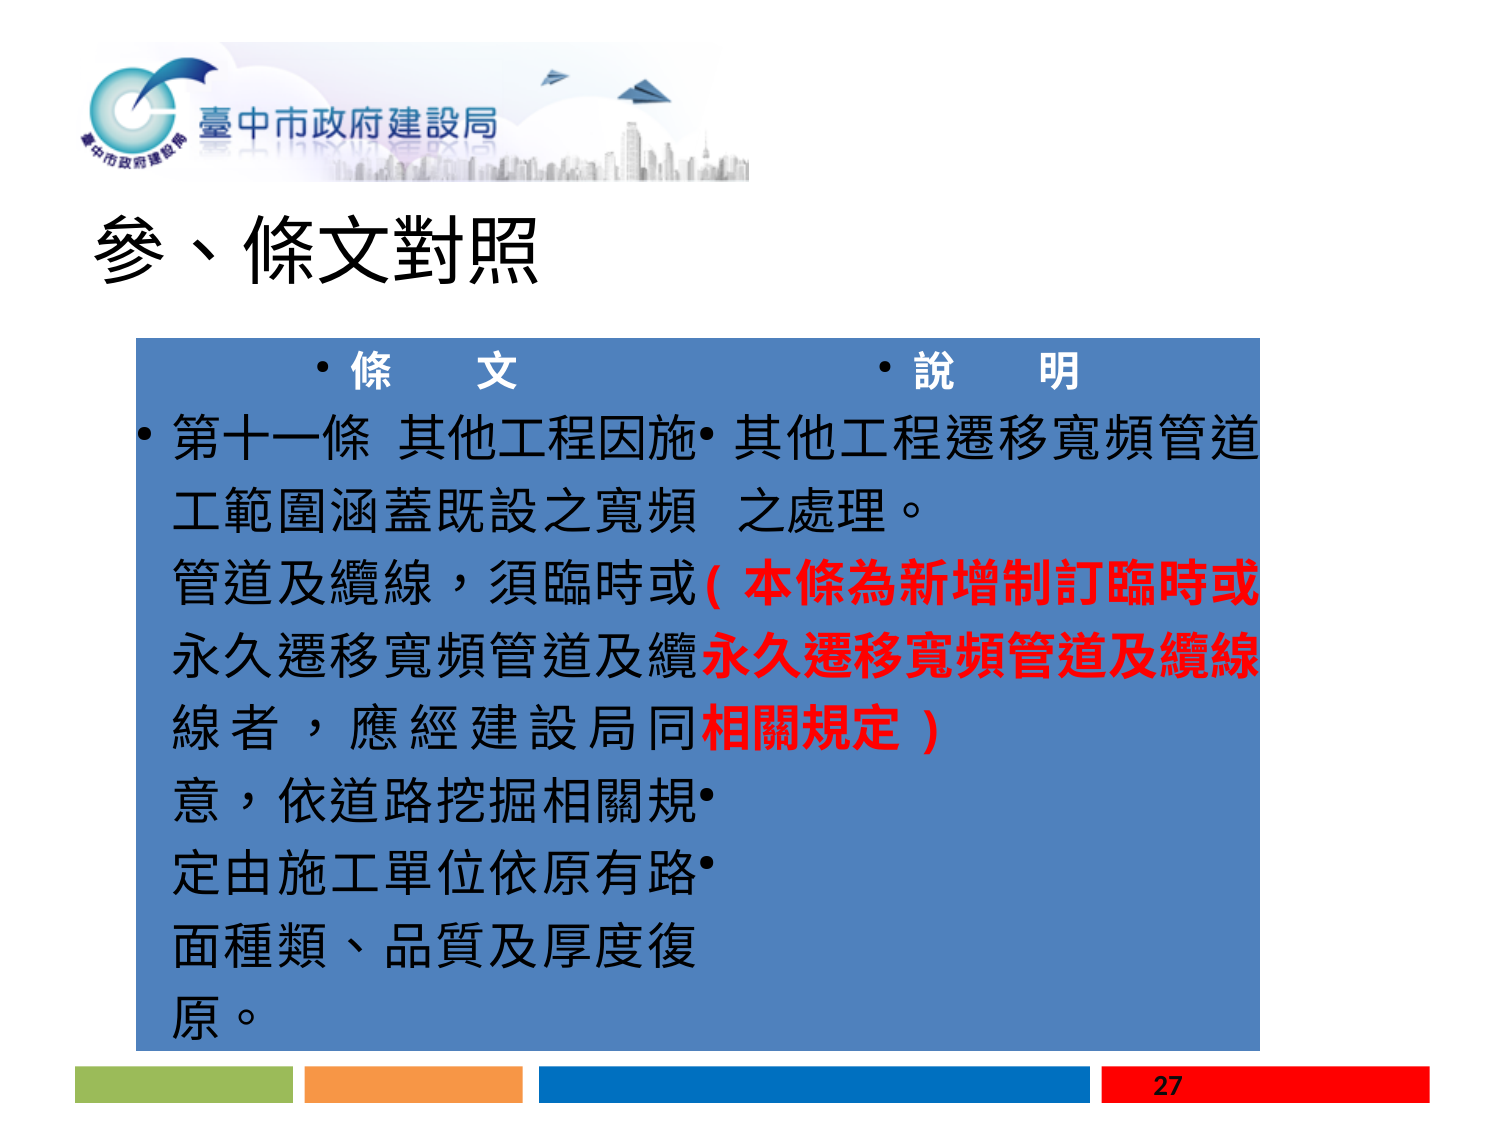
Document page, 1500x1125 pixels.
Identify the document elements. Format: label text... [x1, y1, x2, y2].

table_cell 其他工程遷移寬頻管道之處理。 (本條為新增制訂臨時或永久遷移寬頻管道及纜線相關規定) [698, 399, 1260, 1051]
table_header 說 明 [698, 338, 1260, 399]
table_header 條 文 [136, 338, 698, 399]
table_cell 第十一條 其他工程因施工範圍涵蓋既設之寬頻管道及纜線，須臨時或永久遷移寬頻管道及纜線者，應經建設局同意，依道路挖掘相關規定由施工單位依原有路面種類、品質及厚度復原。 [136, 399, 698, 1051]
text_box [512, 1051, 988, 1103]
text_box [1138, 1053, 1489, 1114]
text_box 參、條文對照 [76, 196, 1427, 303]
